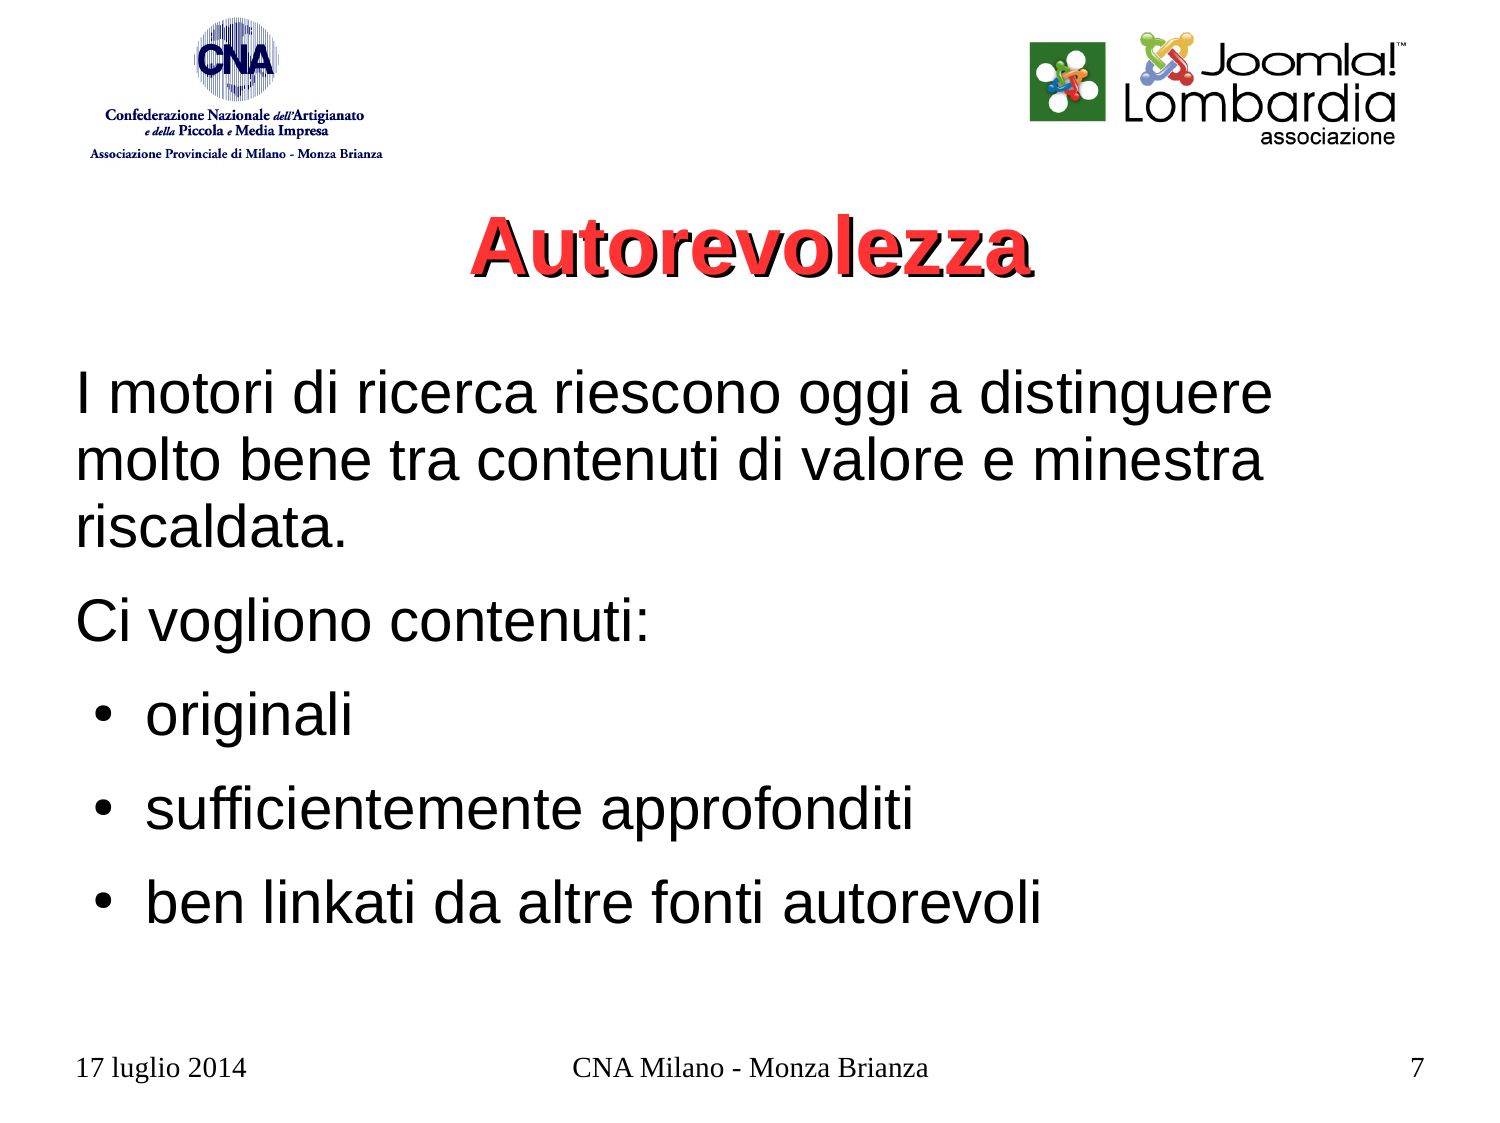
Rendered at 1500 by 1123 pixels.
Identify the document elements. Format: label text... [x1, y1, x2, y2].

picture [1012, 21, 1426, 169]
list I motori di ricerca riescono oggi a distinguere molto bene tra contenuti di valore e minestra riscaldata. Ci vogliono contenuti: originali sufficientemente approfonditi ben linkati da altre fonti autorevoli [75, 358, 1425, 1010]
picture [75, 10, 402, 151]
title Autorevolezza [75, 151, 1425, 339]
